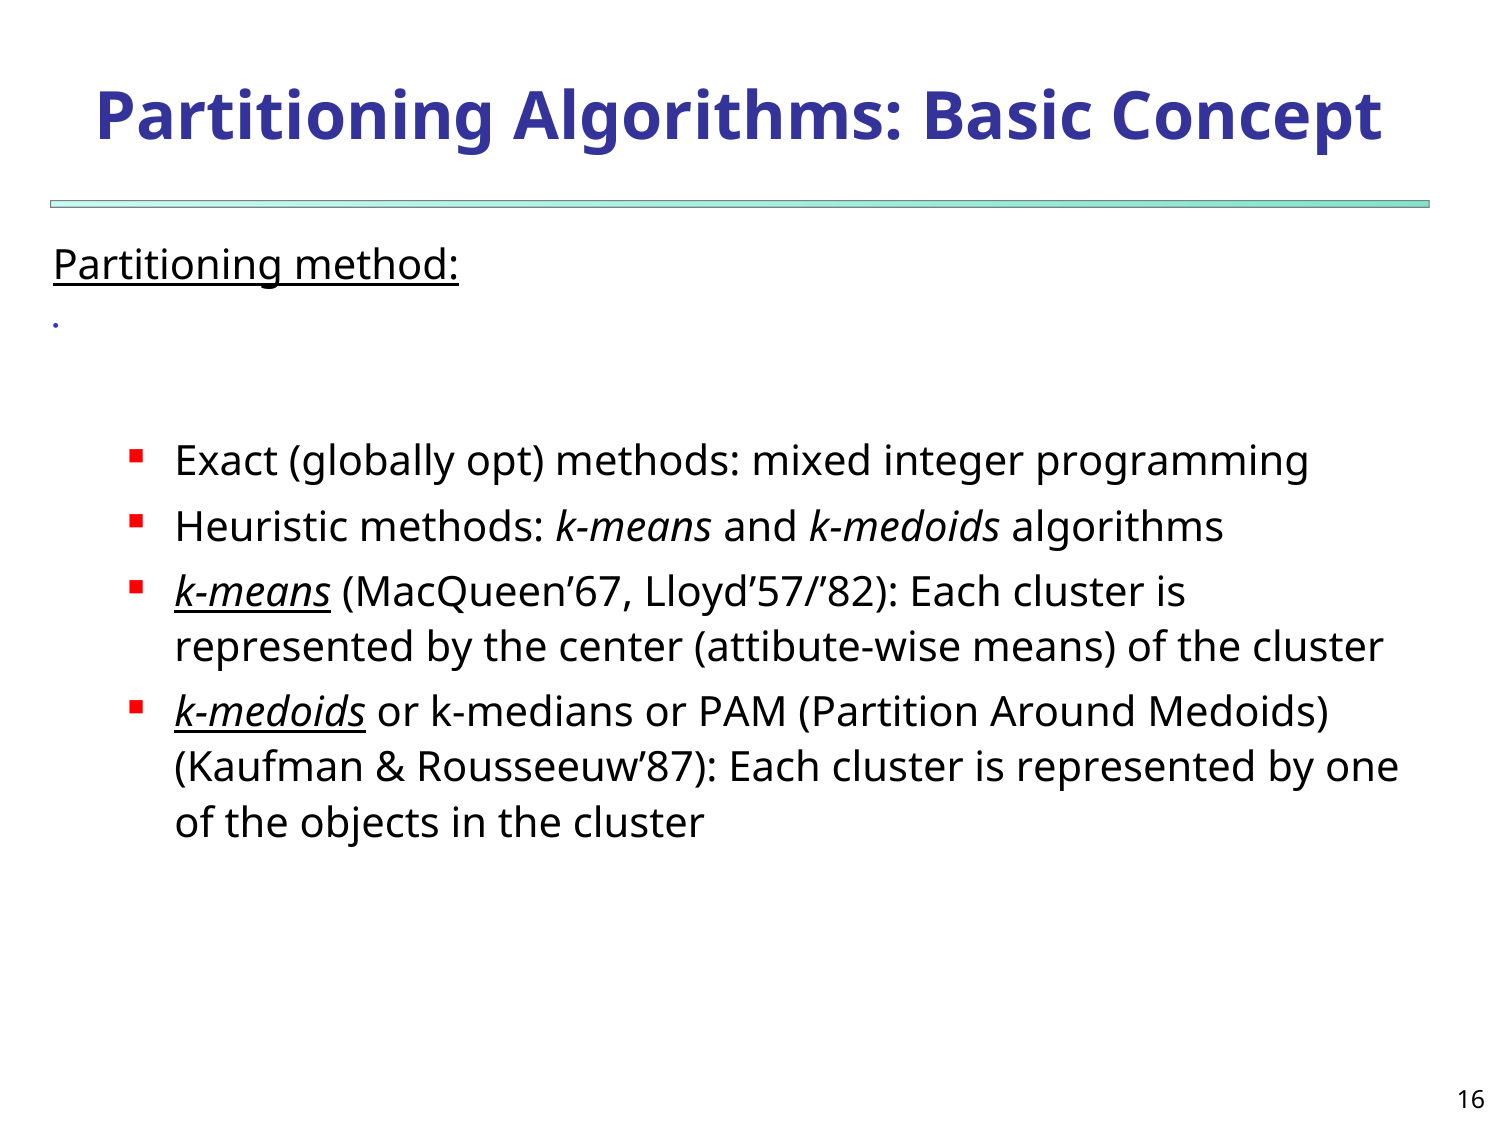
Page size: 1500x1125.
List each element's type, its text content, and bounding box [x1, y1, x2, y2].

title Partitioning Algorithms: Basic Concept [50, 24, 1429, 201]
list Partitioning method: Exact (globally opt) methods: mixed integer programming Heuristic methods: k-means and k-medoids algorithms k-means (MacQueen’67, Lloyd’57/’82): Each cluster is represented by the center (attibute-wise means) of the cluster k-medoids or k-medians or PAM (Partition Around Medoids) (Kaufman & Rousseeuw’87): Each cluster is represented by one of the objects in the cluster [37, 224, 1438, 1063]
text_box <number> [1187, 1062, 1500, 1125]
